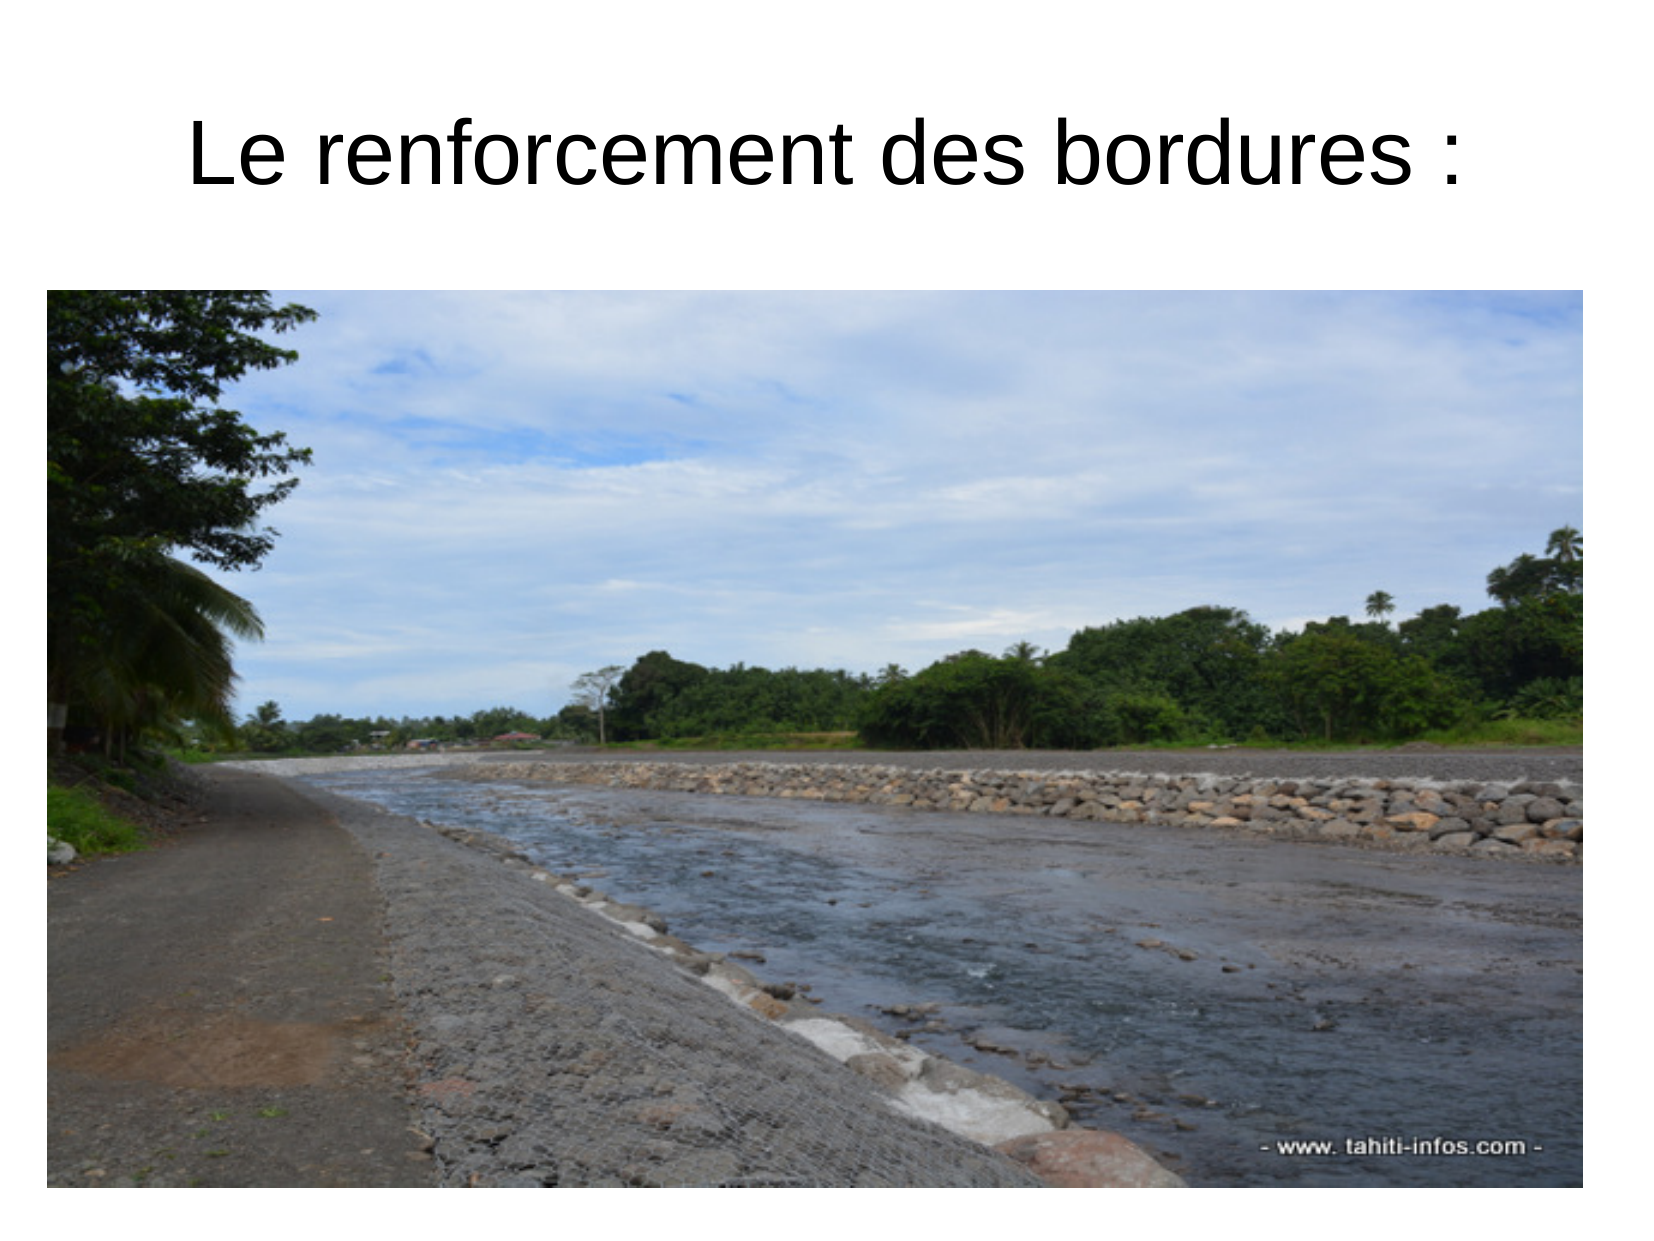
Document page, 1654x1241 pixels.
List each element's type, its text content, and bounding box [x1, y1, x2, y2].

picture [47, 290, 1583, 1189]
title Le renforcement des bordures : [82, 49, 1571, 257]
